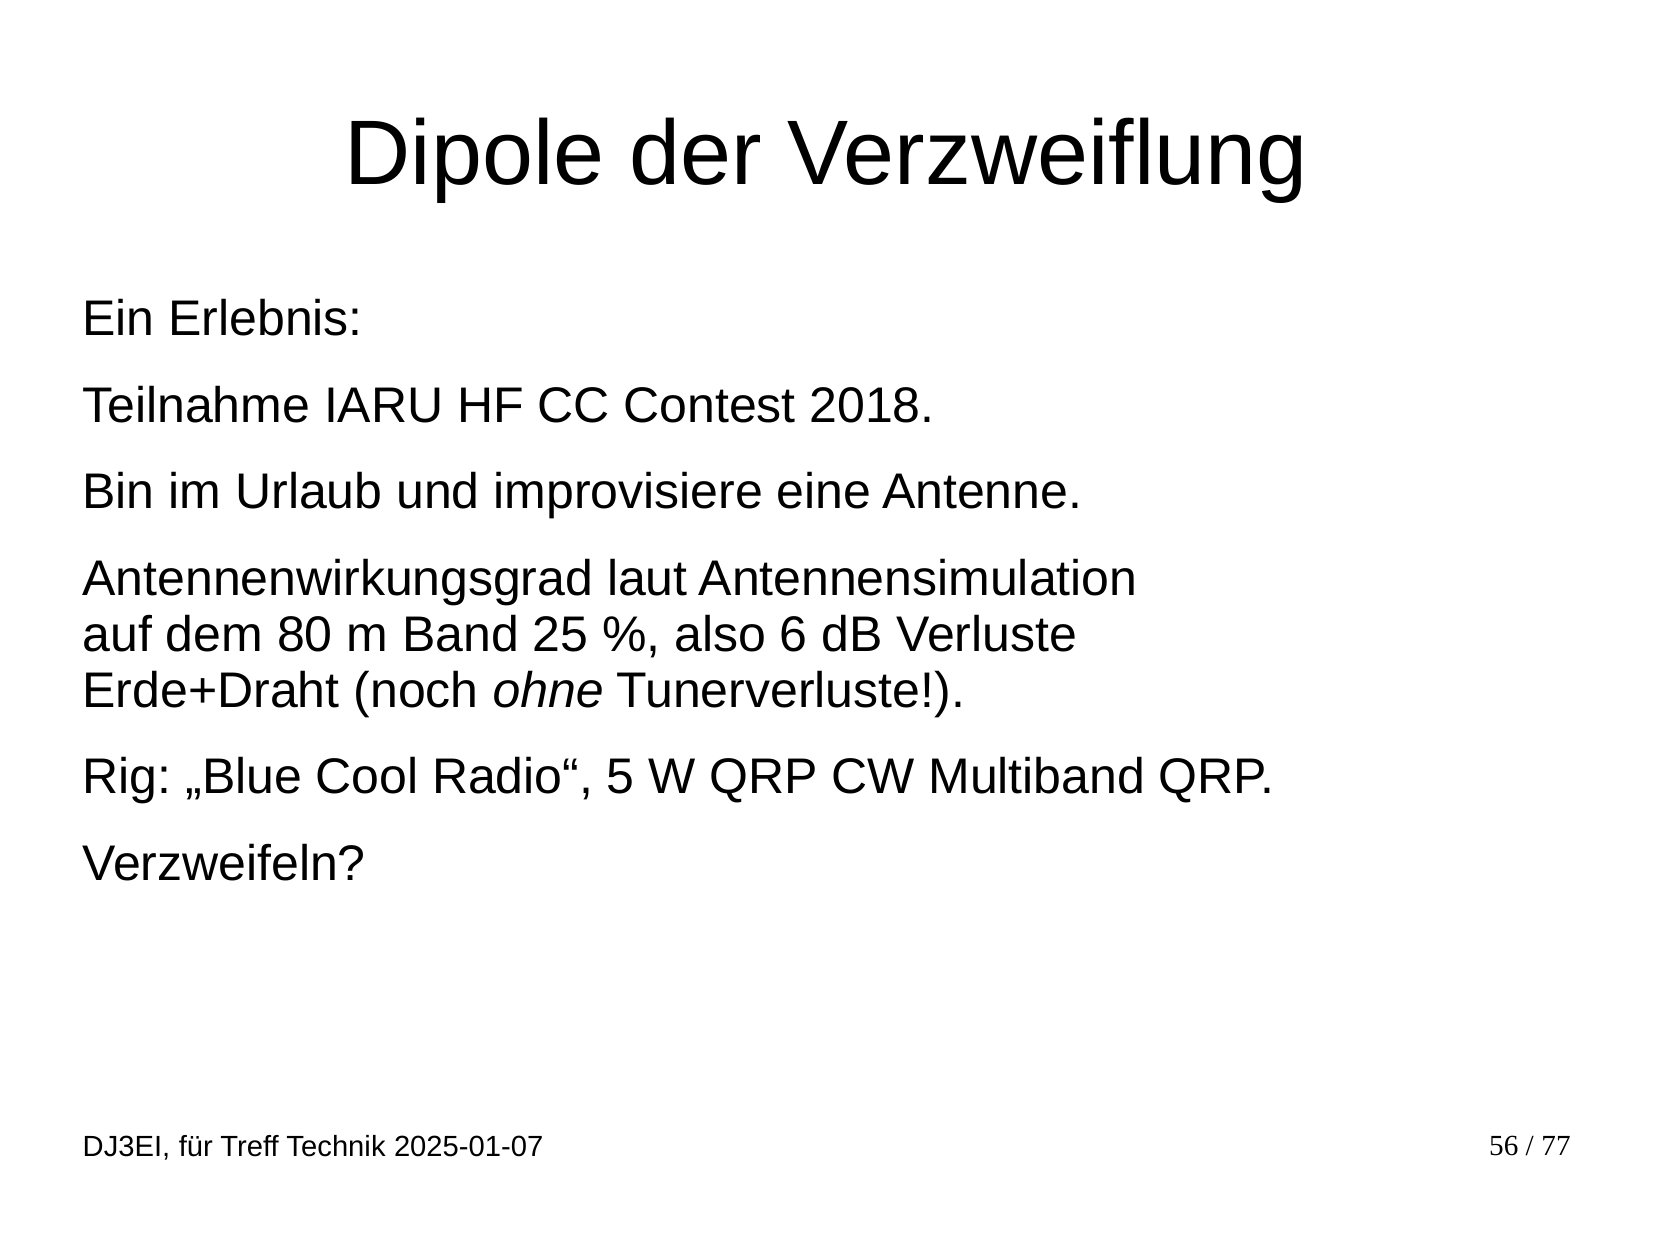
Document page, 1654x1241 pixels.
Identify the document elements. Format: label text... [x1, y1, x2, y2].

list Ein Erlebnis: Teilnahme IARU HF CC Contest 2018. Bin im Urlaub und improvisiere eine Antenne. Antennenwirkungsgrad laut Antennensimulation auf dem 80 m Band 25 %, also 6 dB Verluste Erde+Draht (noch ohne Tunerverluste!). Rig: „Blue Cool Radio“, 5 W QRP CW Multiband QRP. Verzweifeln? [82, 290, 1571, 898]
title Dipole der Verzweiflung [82, 49, 1571, 257]
